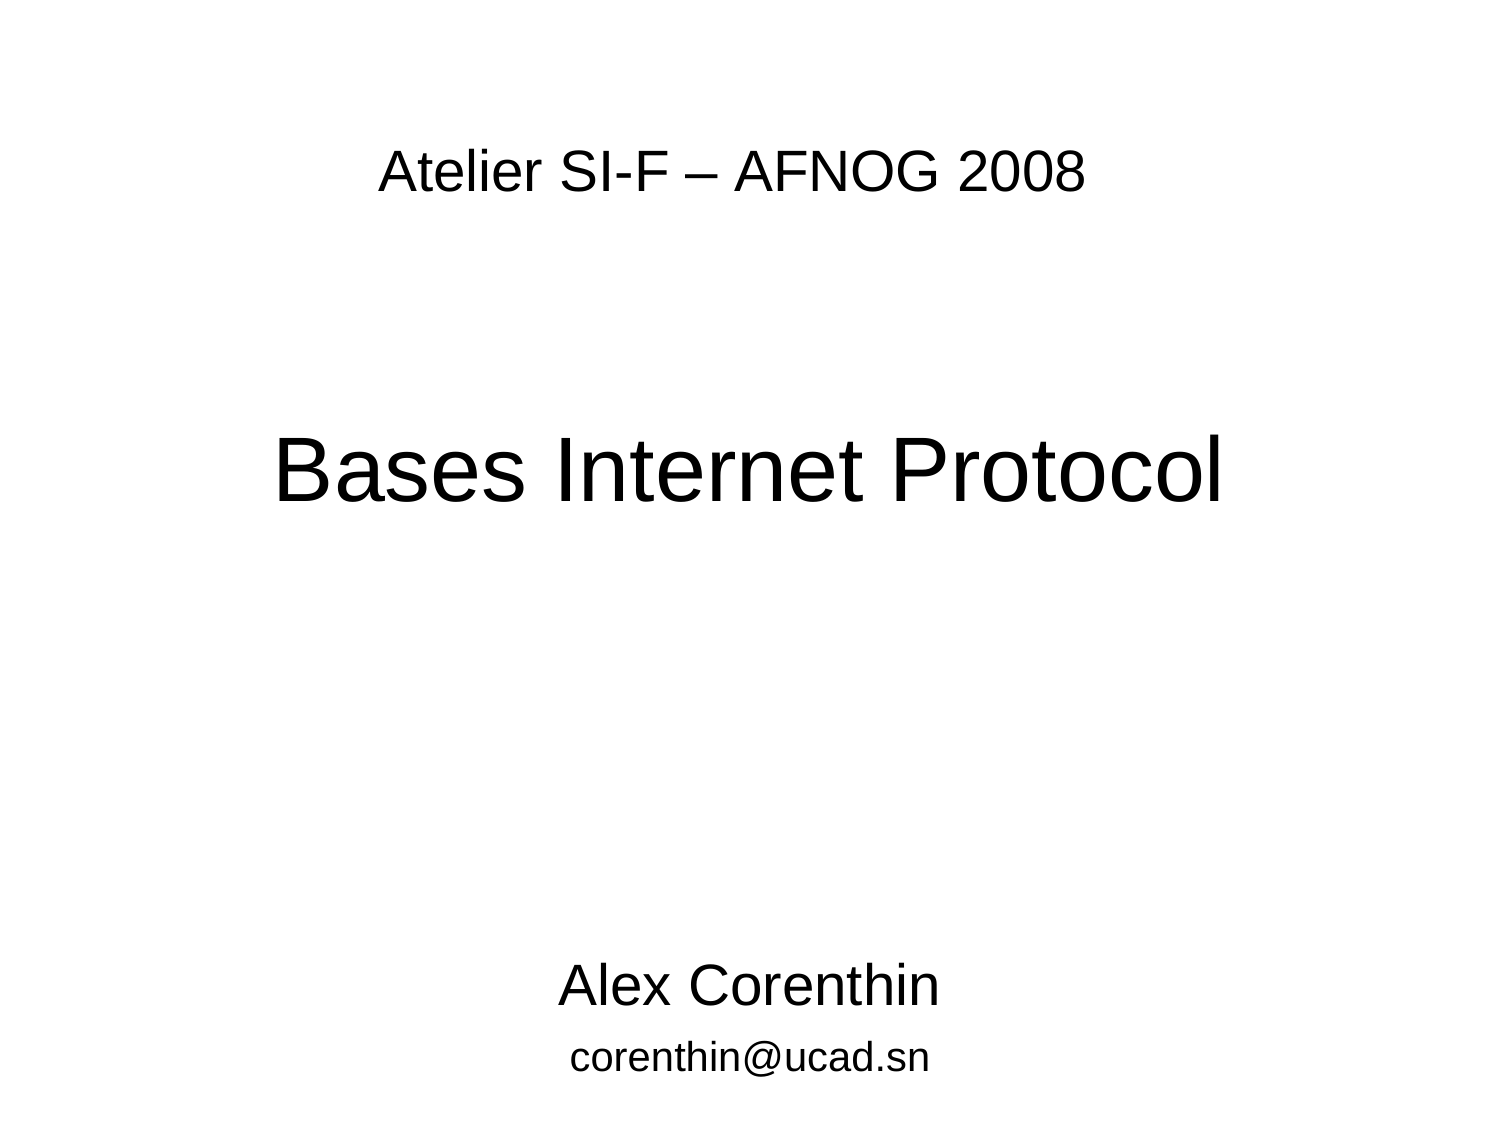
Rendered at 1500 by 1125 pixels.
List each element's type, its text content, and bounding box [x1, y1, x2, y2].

subtitle Alex Corenthin corenthin@ucad.sn [225, 944, 1276, 1097]
title Bases Internet Protocol [112, 349, 1388, 591]
text_box Atelier SI-F – AFNOG 2008 [363, 125, 1103, 211]
